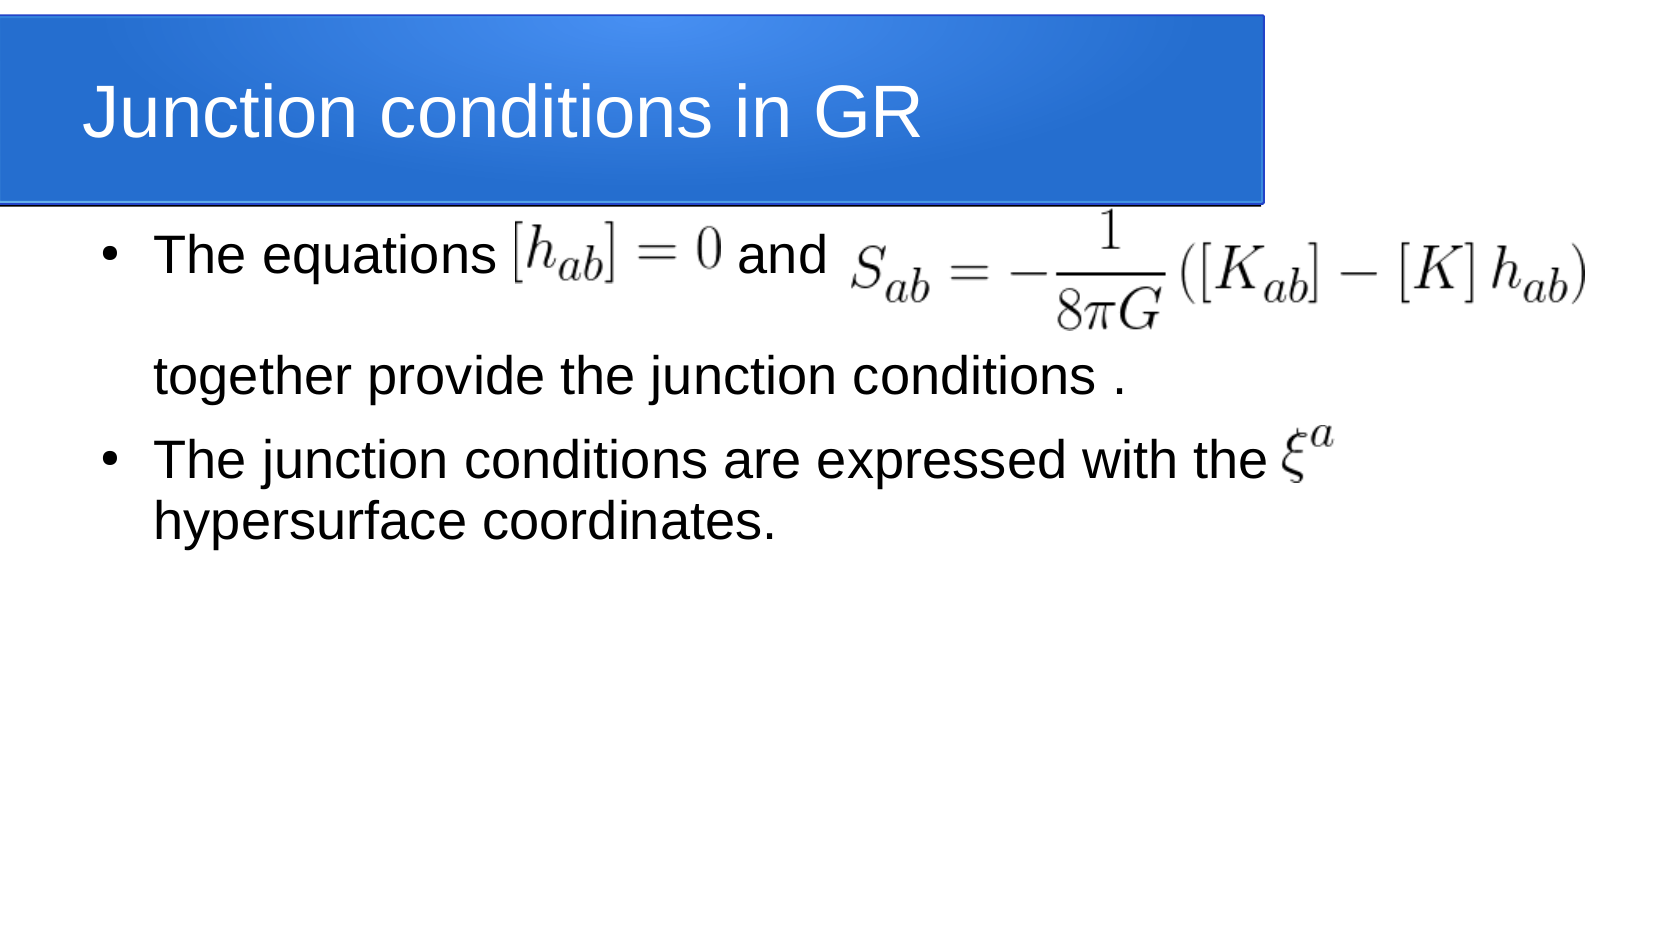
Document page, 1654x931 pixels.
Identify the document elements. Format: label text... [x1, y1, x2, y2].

list The equations and together provide the junction conditions . The junction conditions are expressed with the hypersurface coordinates. [82, 224, 1571, 764]
picture [515, 220, 721, 284]
picture [850, 208, 1585, 331]
title Junction conditions in GR [82, 35, 1235, 189]
picture [1281, 425, 1335, 483]
